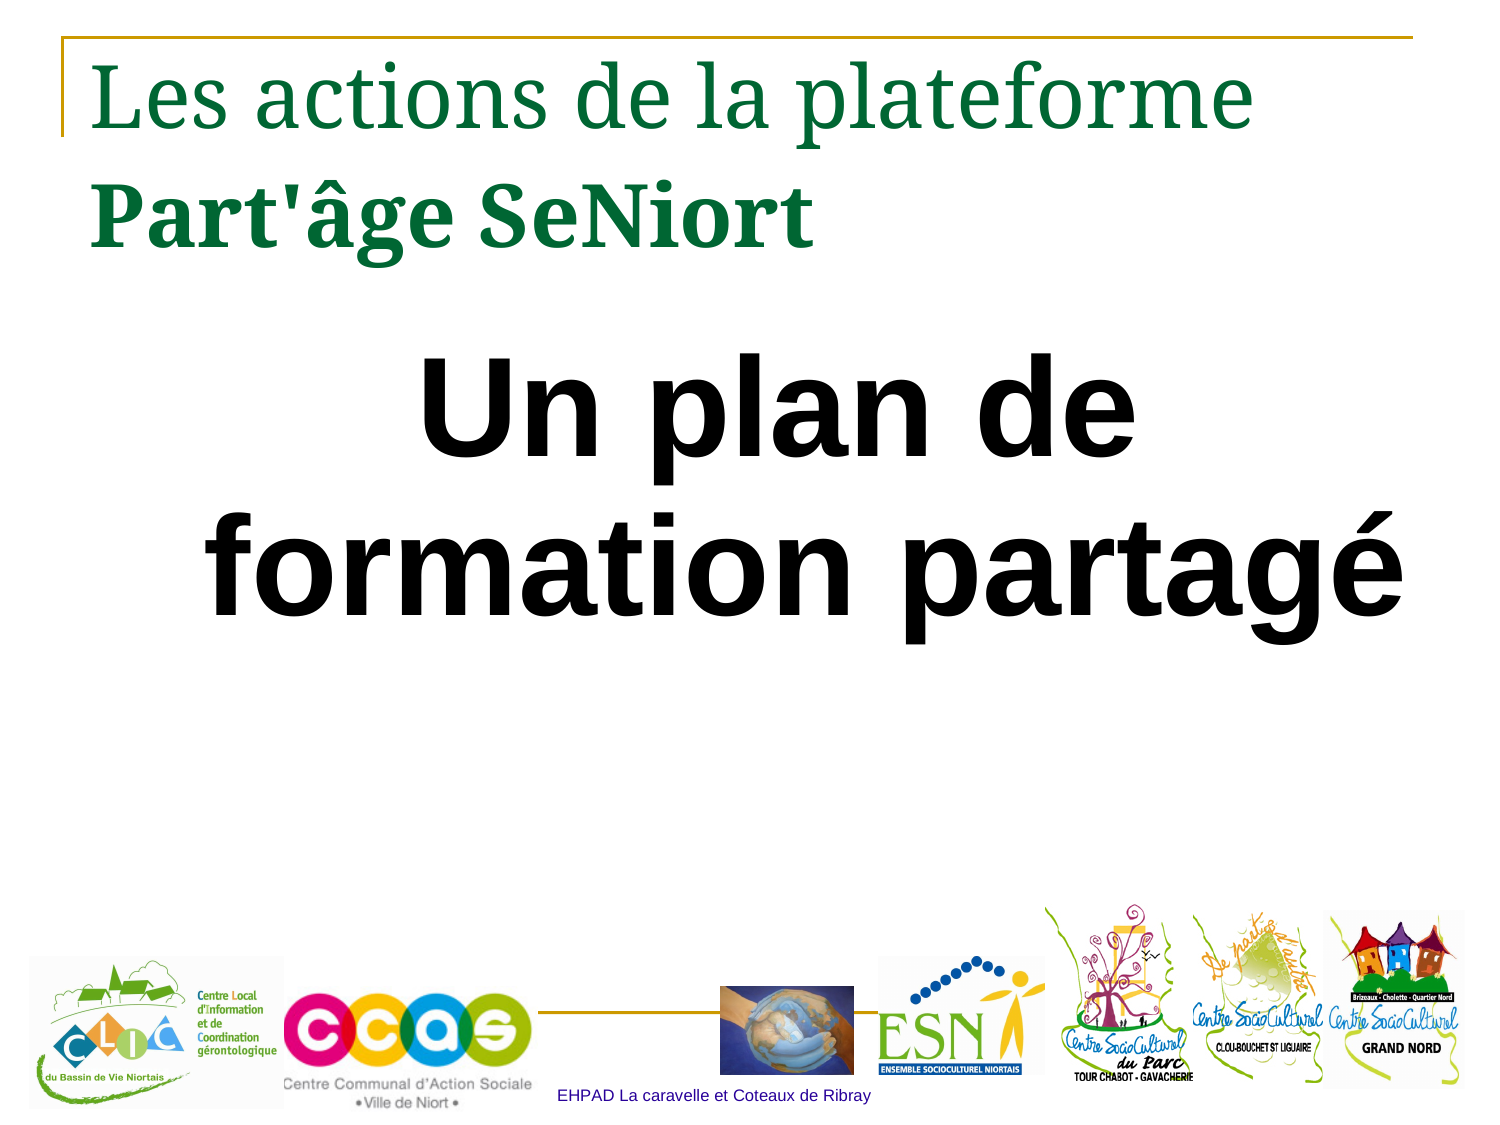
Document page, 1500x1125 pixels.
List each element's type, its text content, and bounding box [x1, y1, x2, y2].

list Un plan de formation partagé [75, 244, 1426, 739]
picture [543, 956, 854, 1076]
picture [878, 903, 1465, 1089]
title Les actions de la plateforme Part'âge SeNiort [75, 44, 1426, 244]
picture [29, 956, 538, 1113]
text_box EHPAD La caravelle et Coteaux de Ribray [531, 1076, 898, 1125]
